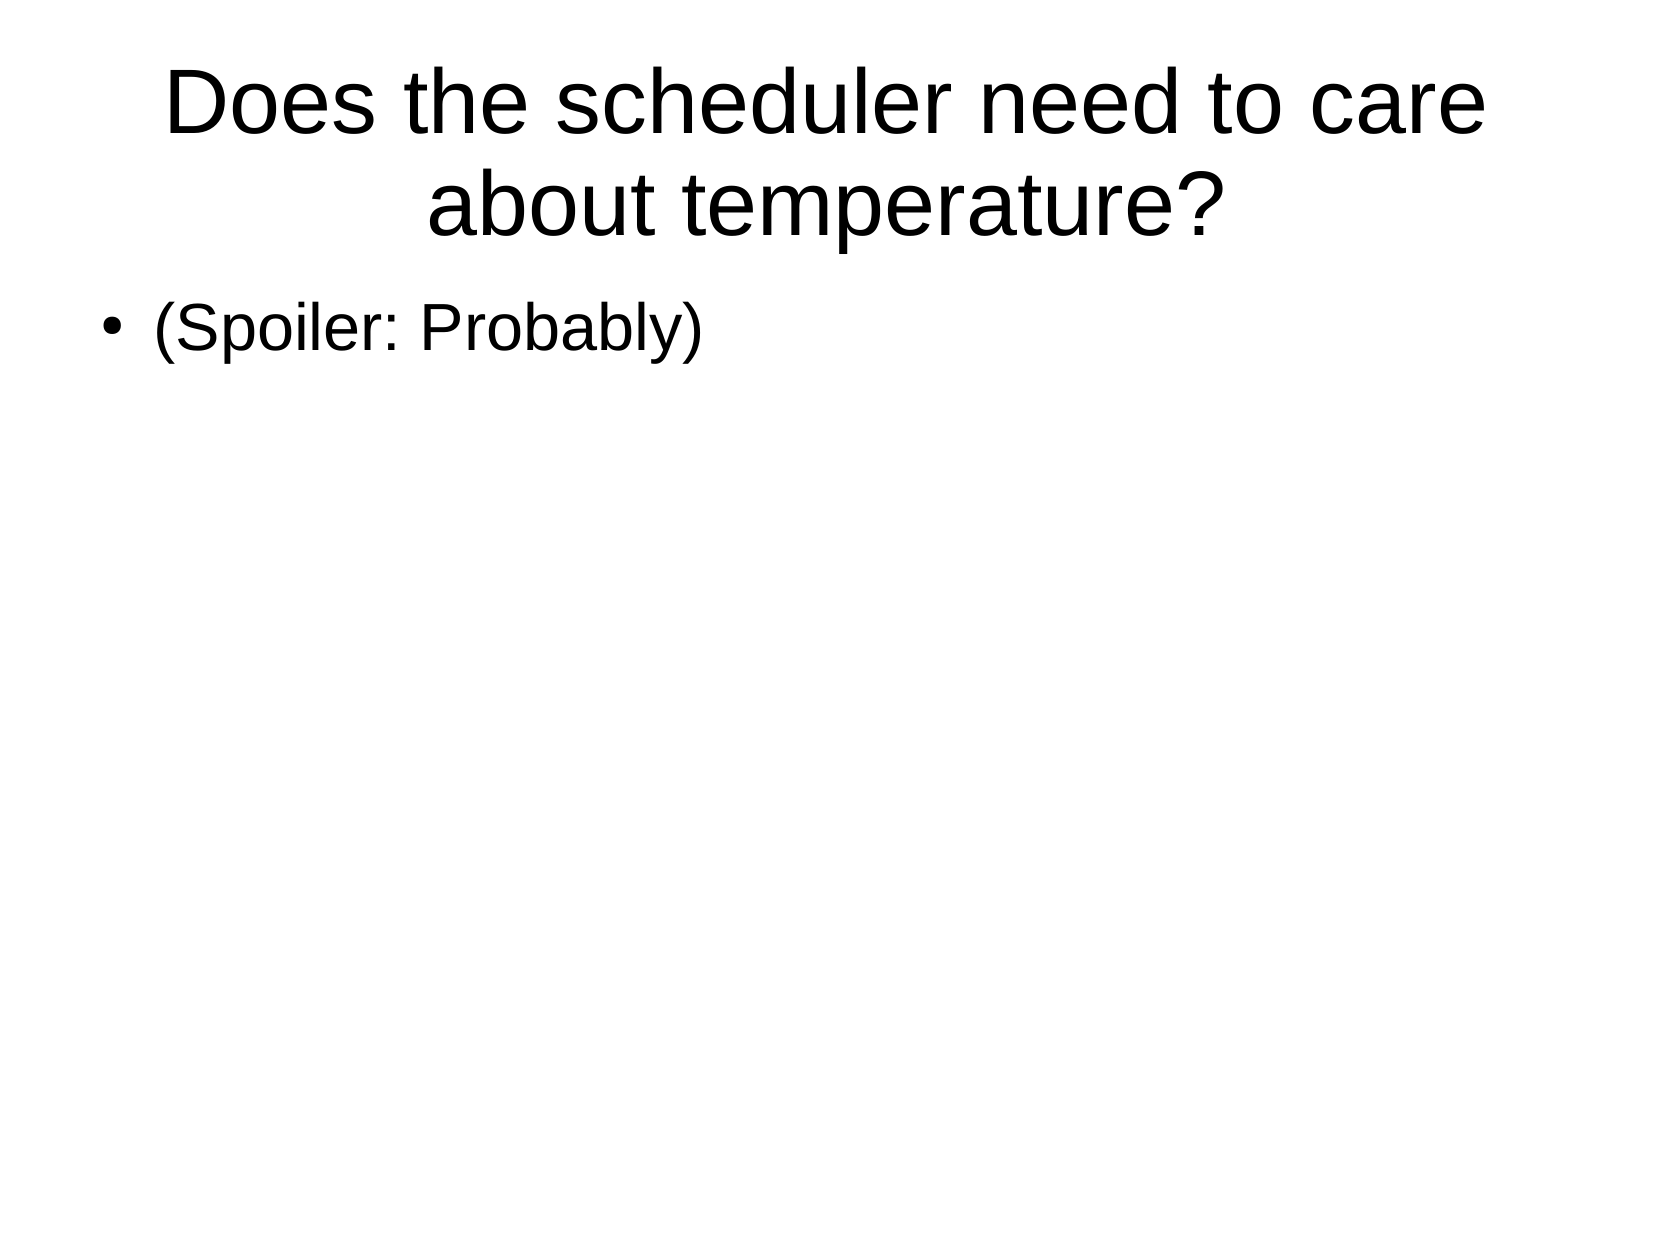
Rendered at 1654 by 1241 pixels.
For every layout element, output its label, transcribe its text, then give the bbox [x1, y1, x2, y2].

title Does the scheduler need to care about temperature? [82, 49, 1571, 257]
list (Spoiler: Probably) [82, 290, 1571, 1109]
